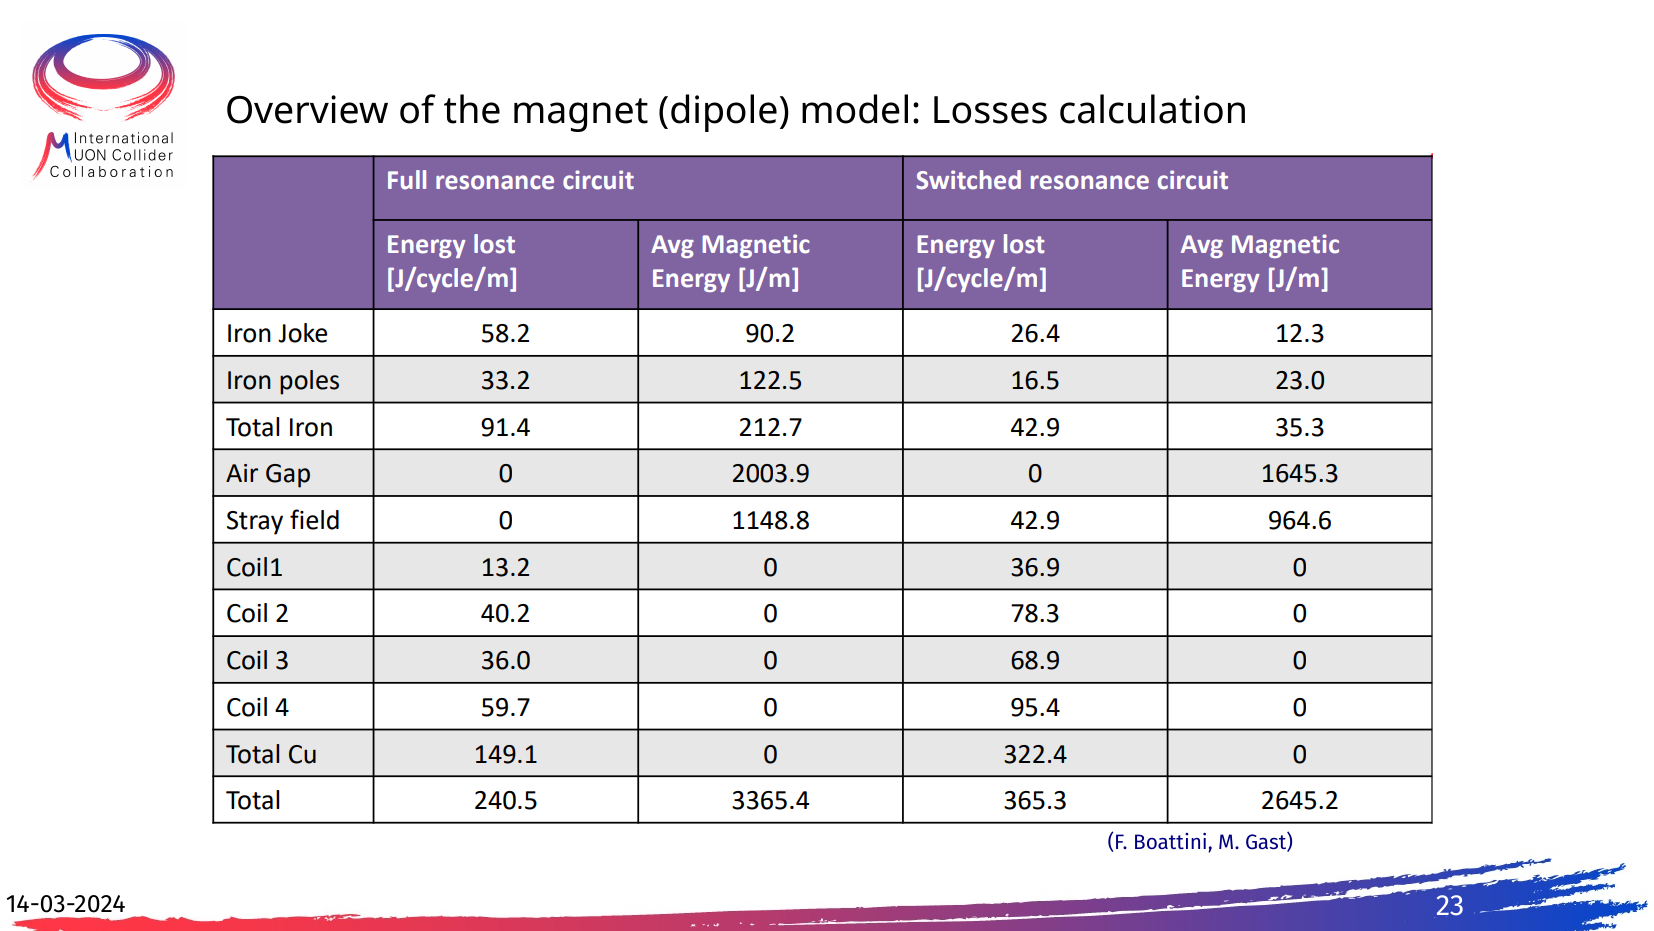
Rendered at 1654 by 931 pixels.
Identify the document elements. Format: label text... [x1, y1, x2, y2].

picture [210, 153, 1433, 825]
picture [21, 21, 188, 189]
title Overview of the magnet (dipole) model: Losses calculation [225, 83, 1571, 244]
text_box (F. Boattini, M. Gast) [1092, 822, 1345, 887]
picture [0, 848, 1654, 931]
